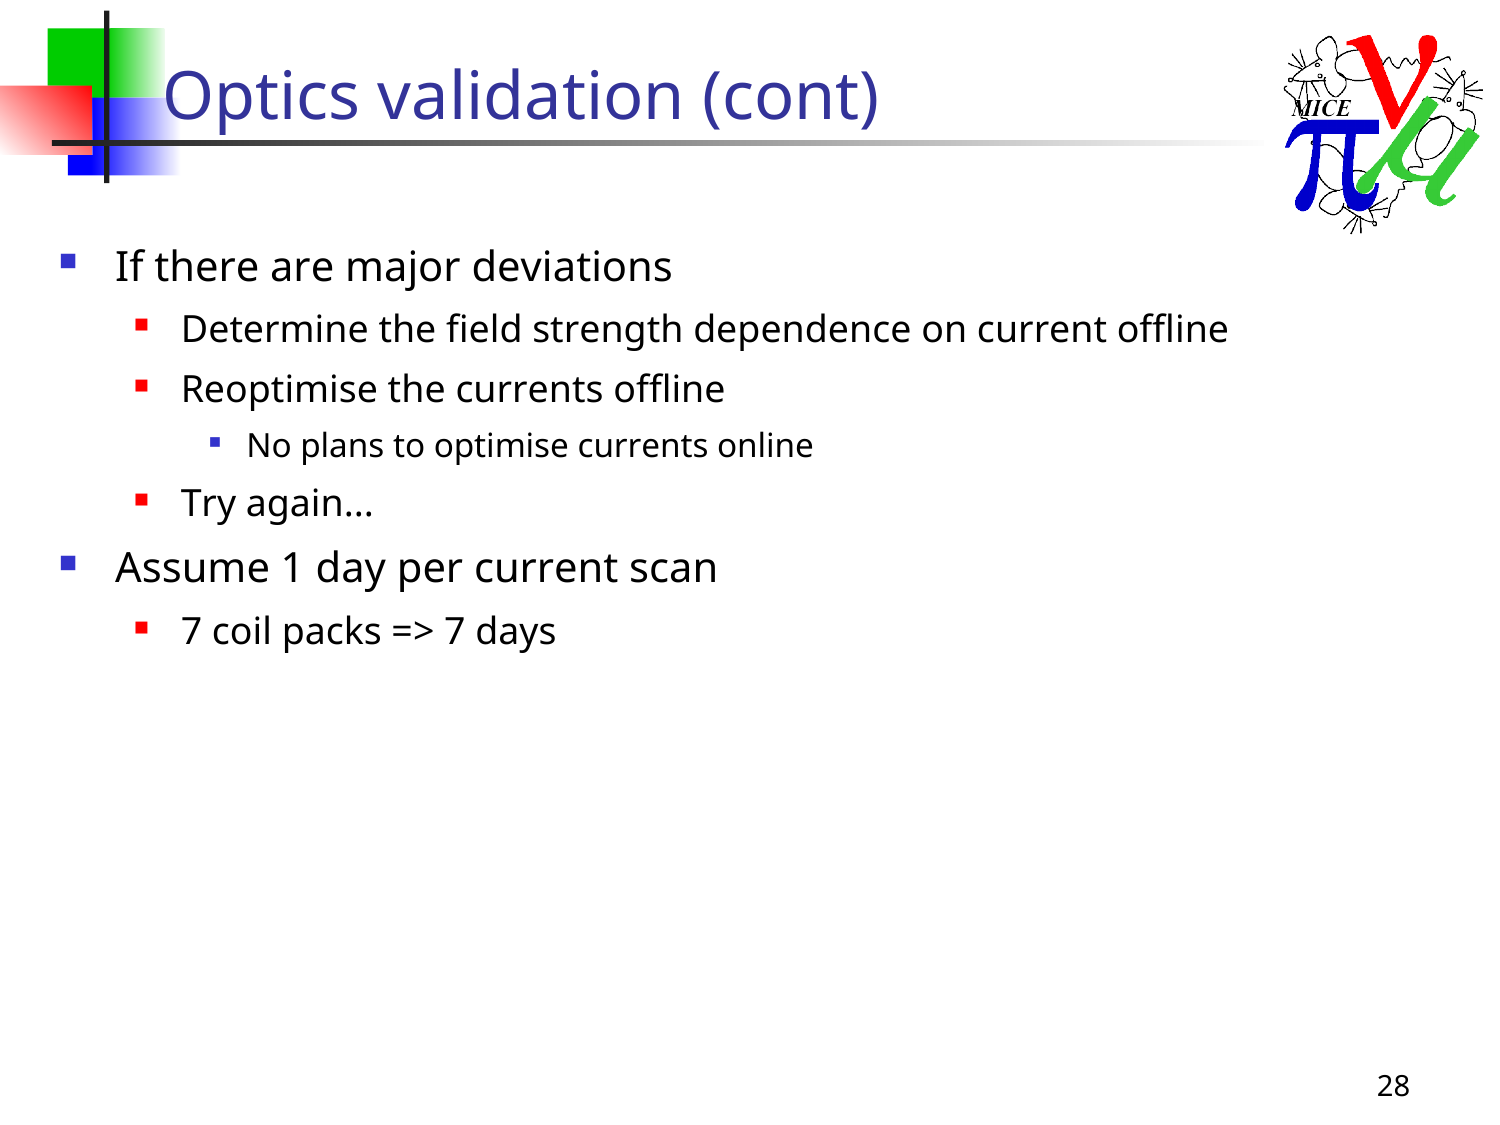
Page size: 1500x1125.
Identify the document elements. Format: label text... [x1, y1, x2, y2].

picture [1264, 5, 1500, 251]
list If there are major deviations Determine the field strength dependence on current offline Reoptimise the currents offline No plans to optimise currents online Try again... Assume 1 day per current scan 7 coil packs => 7 days [59, 236, 1394, 606]
title Optics validation (cont) [162, 0, 1441, 188]
